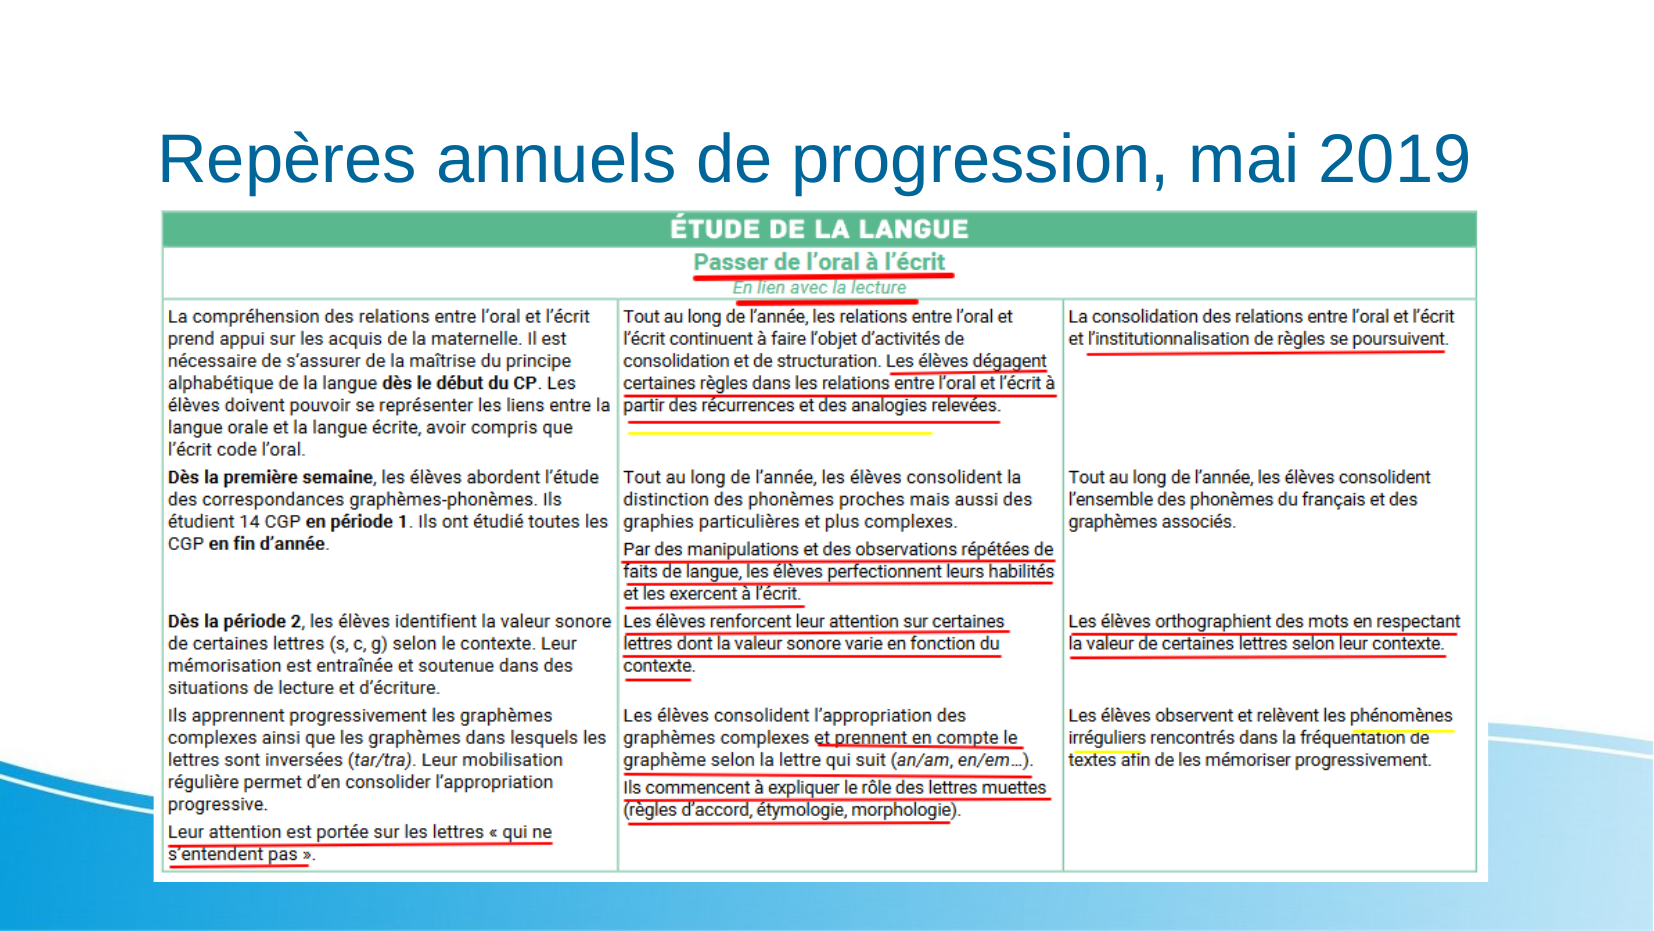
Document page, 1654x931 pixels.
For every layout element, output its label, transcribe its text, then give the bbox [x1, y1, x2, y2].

title Repères annuels de progression, mai 2019 [70, 80, 1560, 237]
picture [0, 200, 1654, 931]
